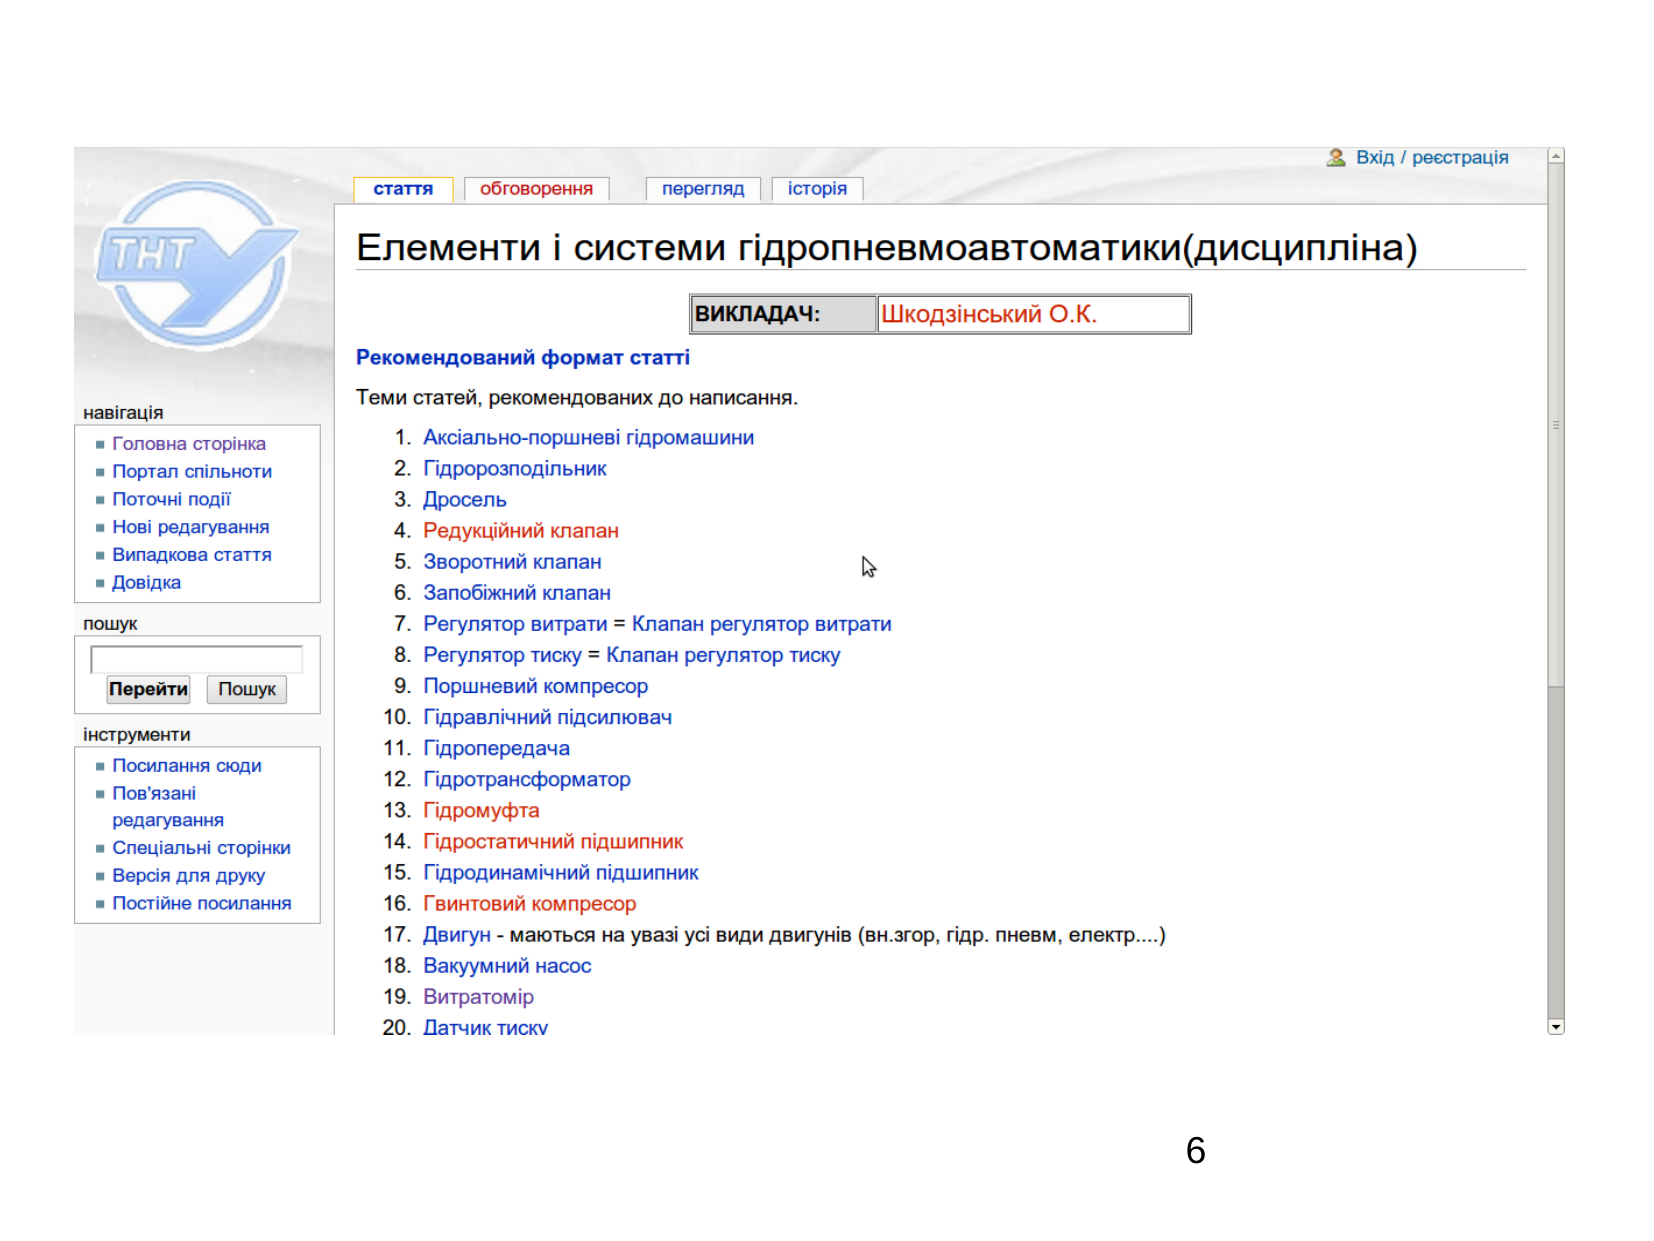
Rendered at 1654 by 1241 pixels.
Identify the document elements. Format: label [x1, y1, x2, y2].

picture [74, 147, 1565, 1035]
